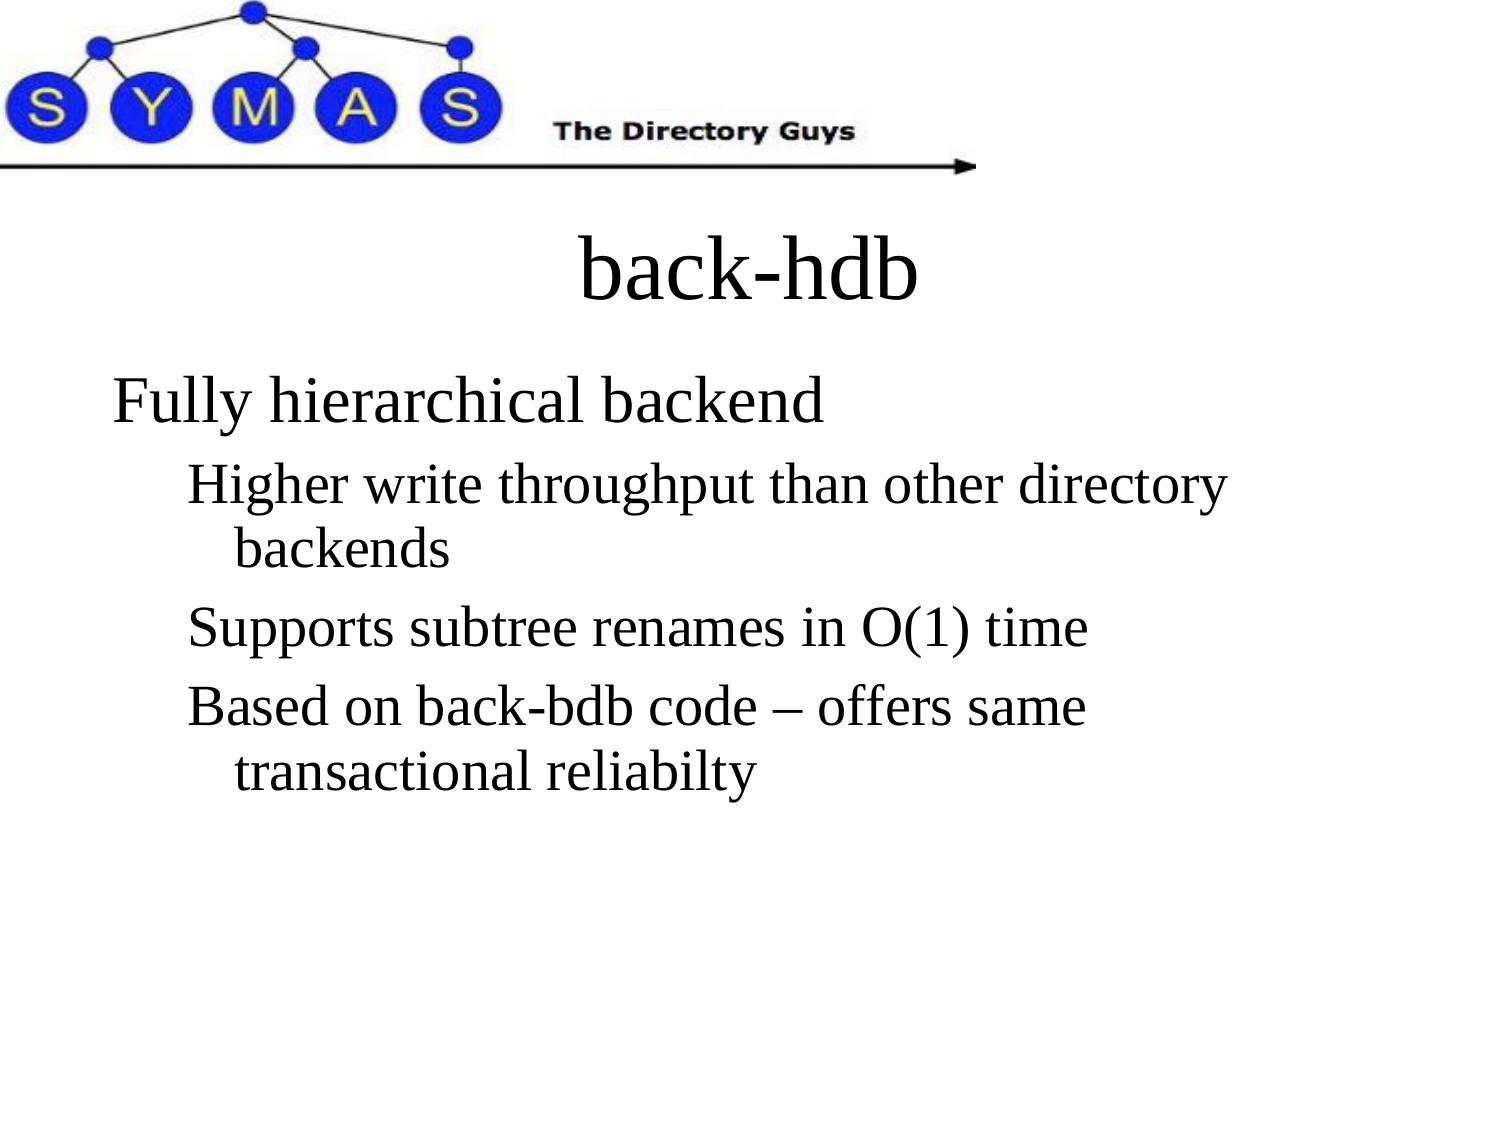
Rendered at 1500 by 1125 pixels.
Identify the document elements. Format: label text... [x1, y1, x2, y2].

title back-hdb [112, 187, 1388, 351]
list Fully hierarchical backend Higher write throughput than other directory backends Supports subtree renames in O(1) time Based on back-bdb code – offers same transactional reliabilty [112, 362, 1388, 1038]
picture [0, 0, 976, 188]
